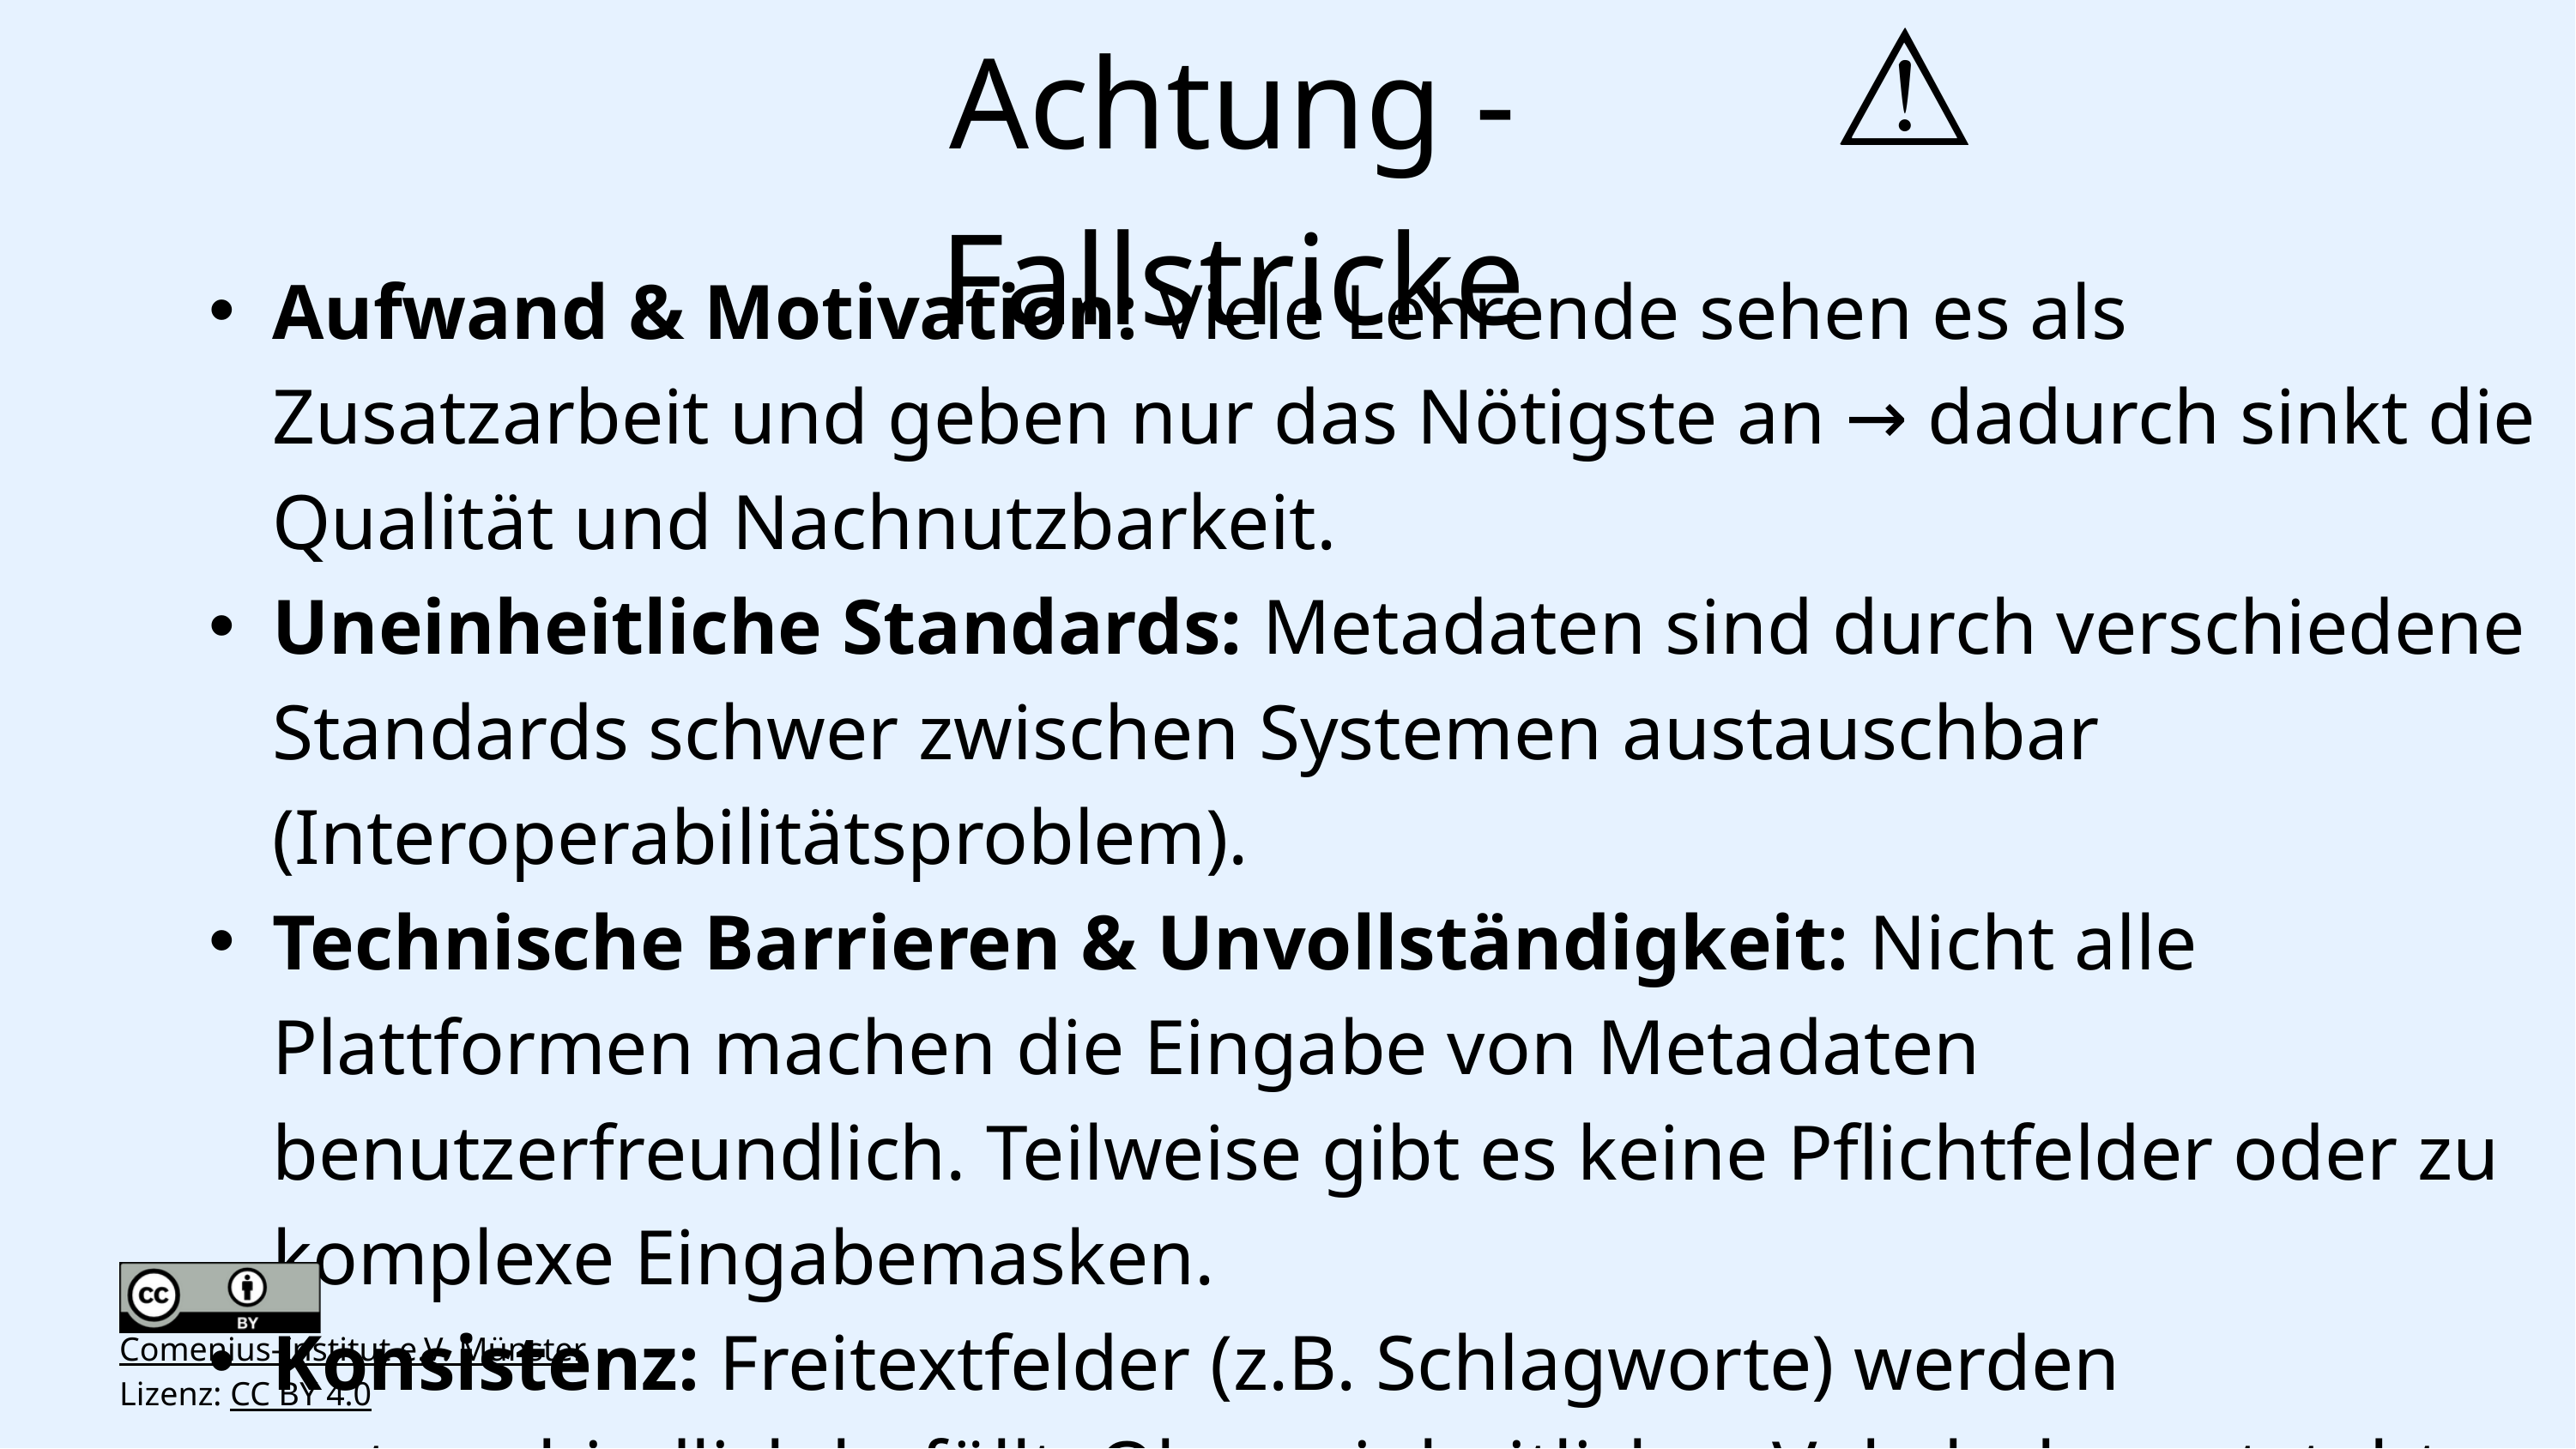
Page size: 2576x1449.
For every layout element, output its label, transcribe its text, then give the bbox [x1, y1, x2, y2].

text_box Aufwand & Motivation: Viele Lehrende sehen es als Zusatzarbeit und geben nur das Nötigste an → dadurch sinkt die Qualität und Nachnutzbarkeit. Uneinheitliche Standards: Metadaten sind durch verschiedene Standards schwer zwischen Systemen austauschbar (Interoperabilitätsproblem). Technische Barrieren & Unvollständigkeit: Nicht alle Plattformen machen die Eingabe von Metadaten benutzerfreundlich. Teilweise gibt es keine Pflichtfelder oder zu komplexe Eingabemasken. Konsistenz: Freitextfelder (z.B. Schlagworte) werden unterschiedlich befüllt. Ohne einheitliches Vokabular entsteht „Wildwuchs” & erschwert die Suche. [144, 249, 2555, 1187]
text_box [119, 1262, 321, 1327]
text_box Achtung - Fallstricke [728, 0, 1738, 170]
text_box Comenius-Institut e.V. Münster Lizenz: CC BY 4.0 [119, 1327, 1378, 1416]
text_box ⚠️ [1793, 0, 2015, 170]
